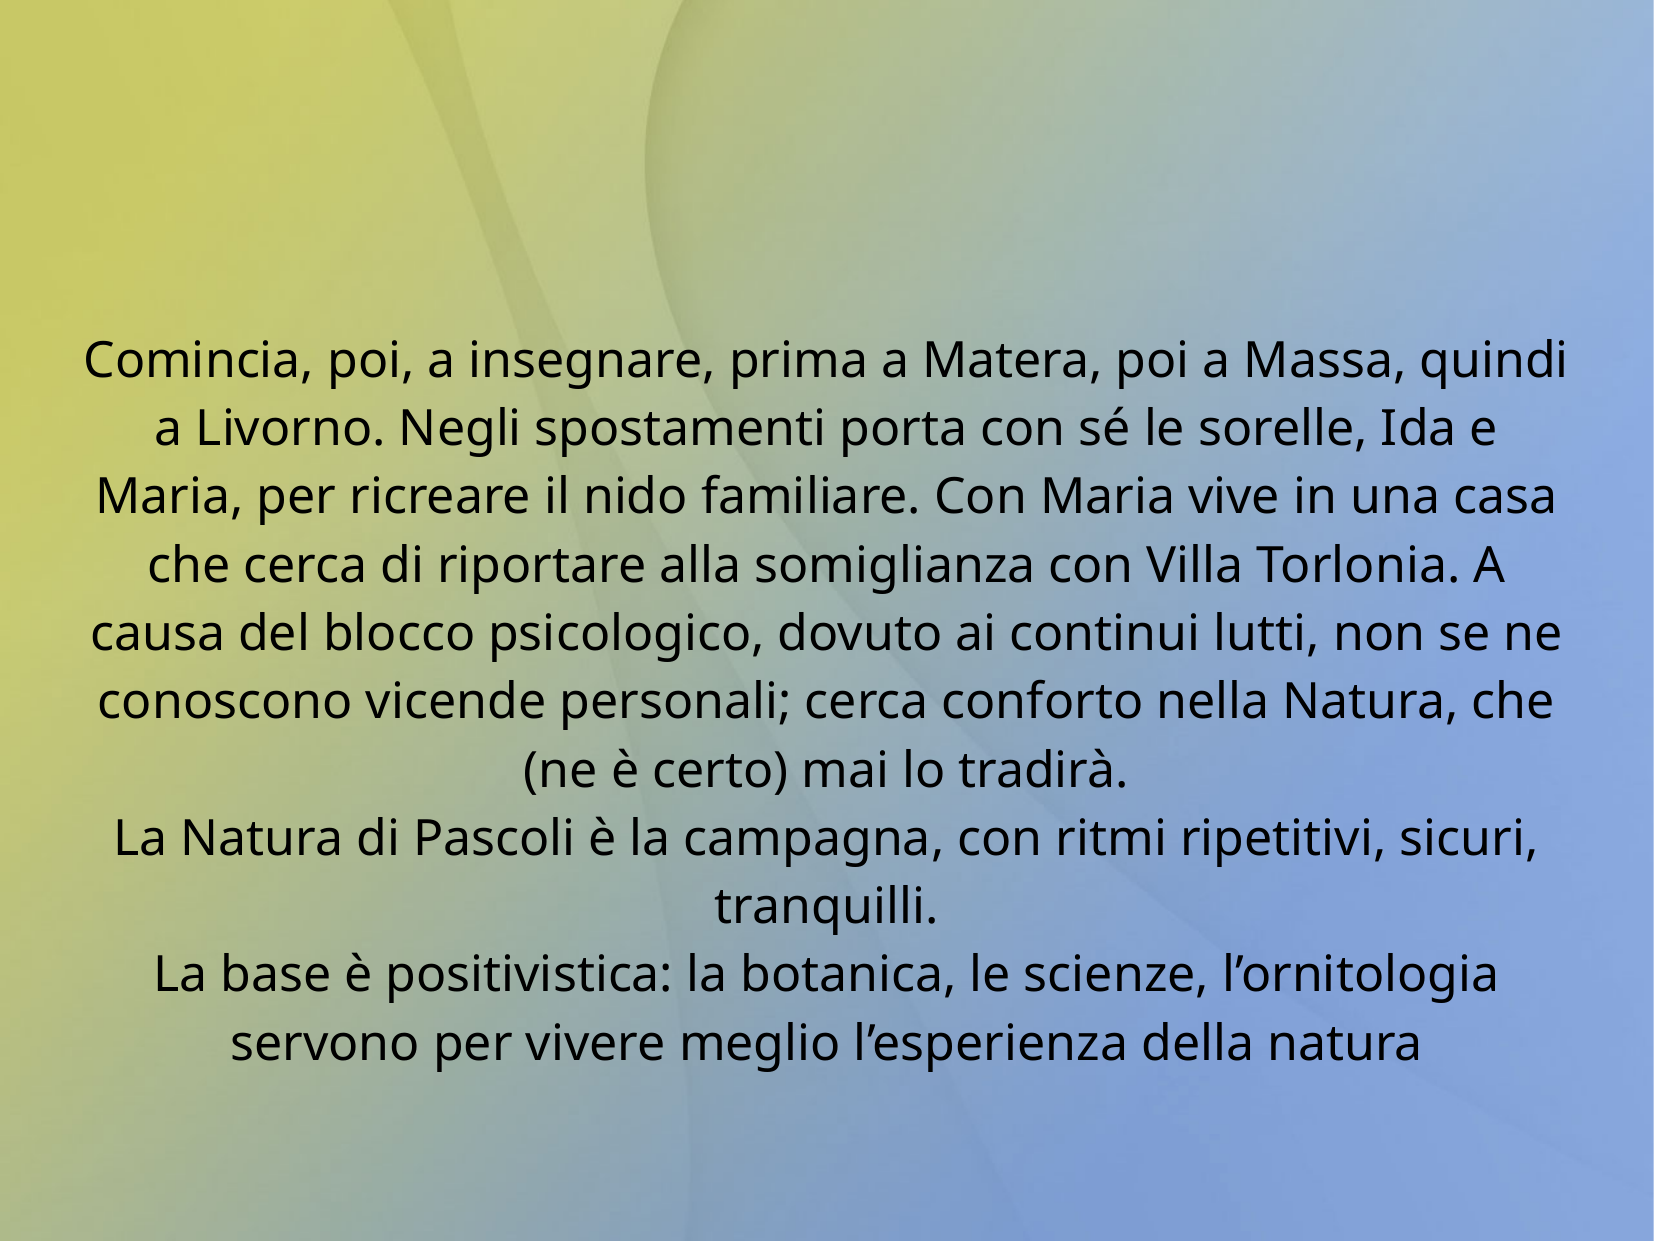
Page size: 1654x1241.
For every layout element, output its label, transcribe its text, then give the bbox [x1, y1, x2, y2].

subtitle Comincia, poi, a insegnare, prima a Matera, poi a Massa, quindi a Livorno. Negli spostamenti porta con sé le sorelle, Ida e Maria, per ricreare il nido familiare. Con Maria vive in una casa che cerca di riportare alla somiglianza con Villa Torlonia. A causa del blocco psicologico, dovuto ai continui lutti, non se ne conoscono vicende personali; cerca conforto nella Natura, che (ne è certo) mai lo tradirà. La Natura di Pascoli è la campagna, con ritmi ripetitivi, sicuri, tranquilli. La base è positivistica: la botanica, le scienze, l’ornitologia servono per vivere meglio l’esperienza della natura [82, 290, 1571, 1109]
picture [0, 0, 1654, 1241]
